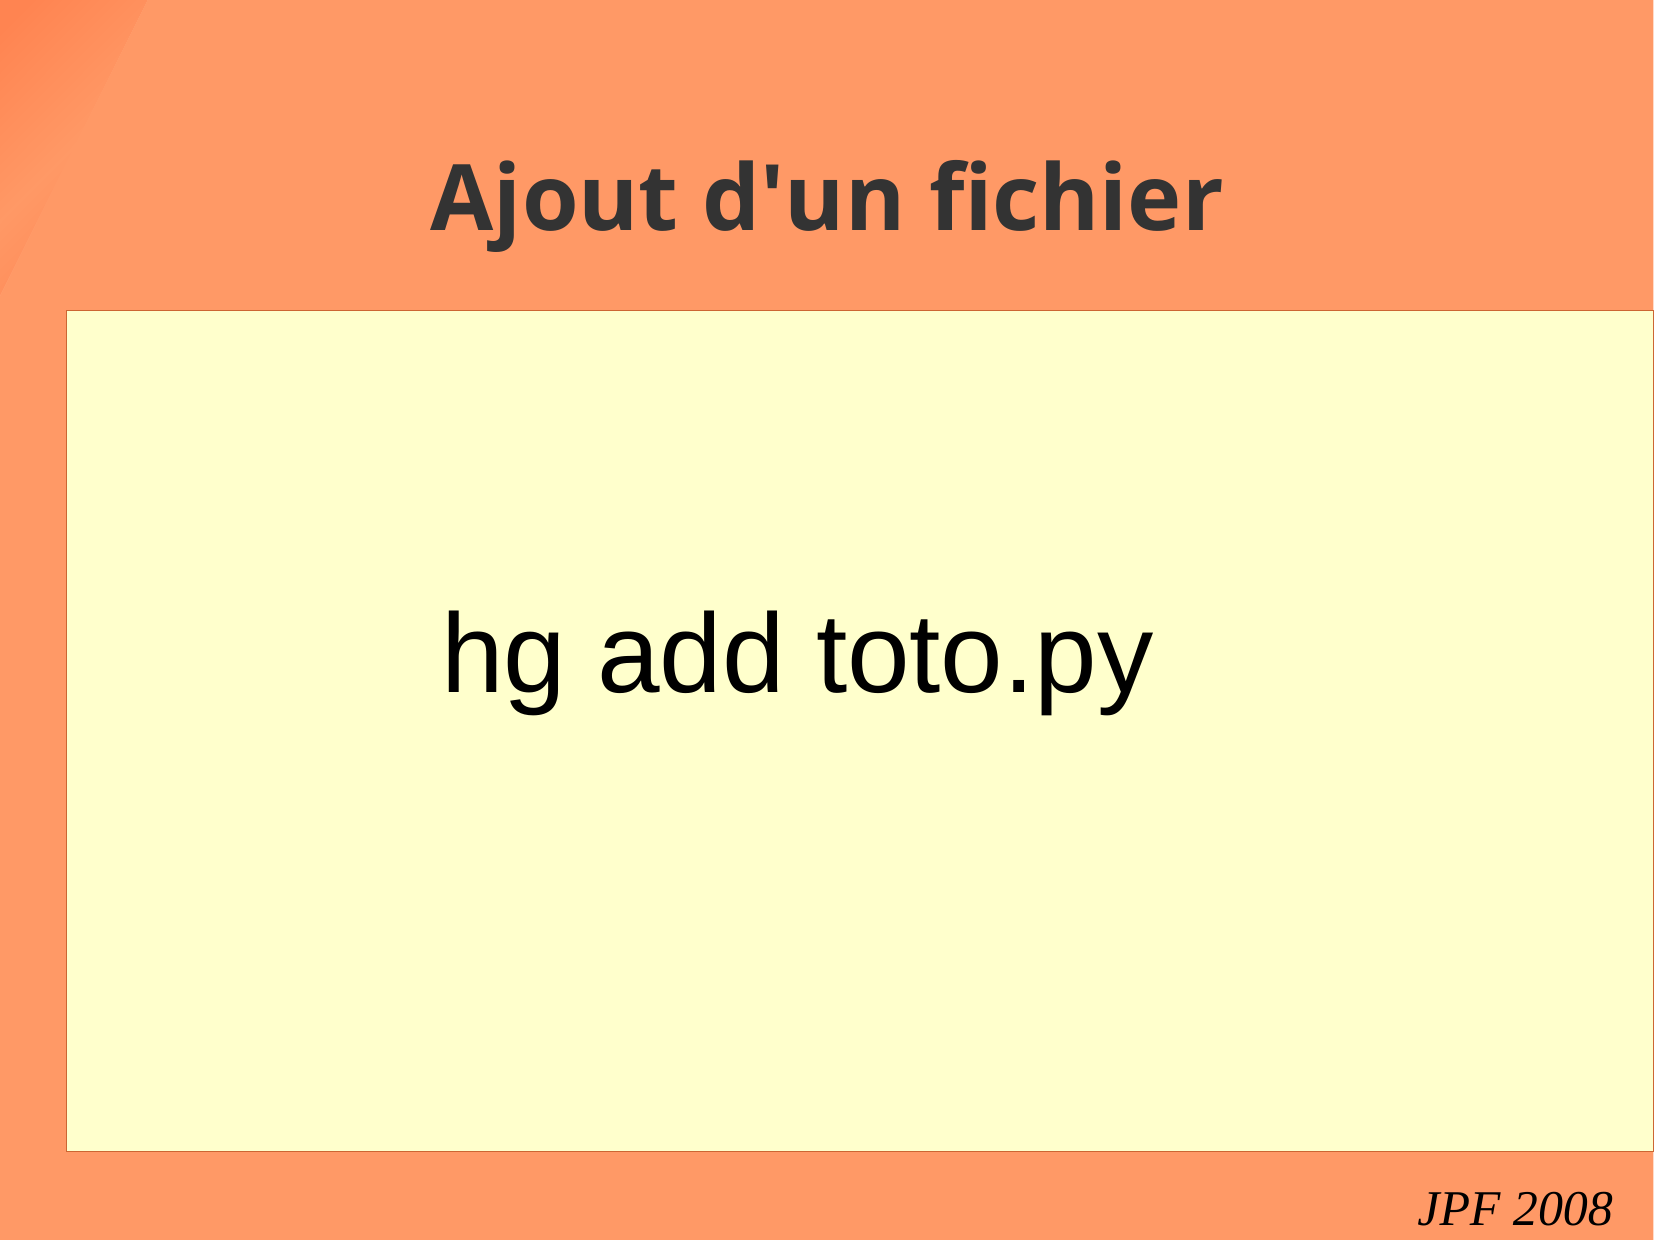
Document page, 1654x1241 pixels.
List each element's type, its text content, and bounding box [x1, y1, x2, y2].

text_box hg add toto.py [383, 590, 1211, 717]
title Ajout d'un fichier [121, 91, 1534, 299]
